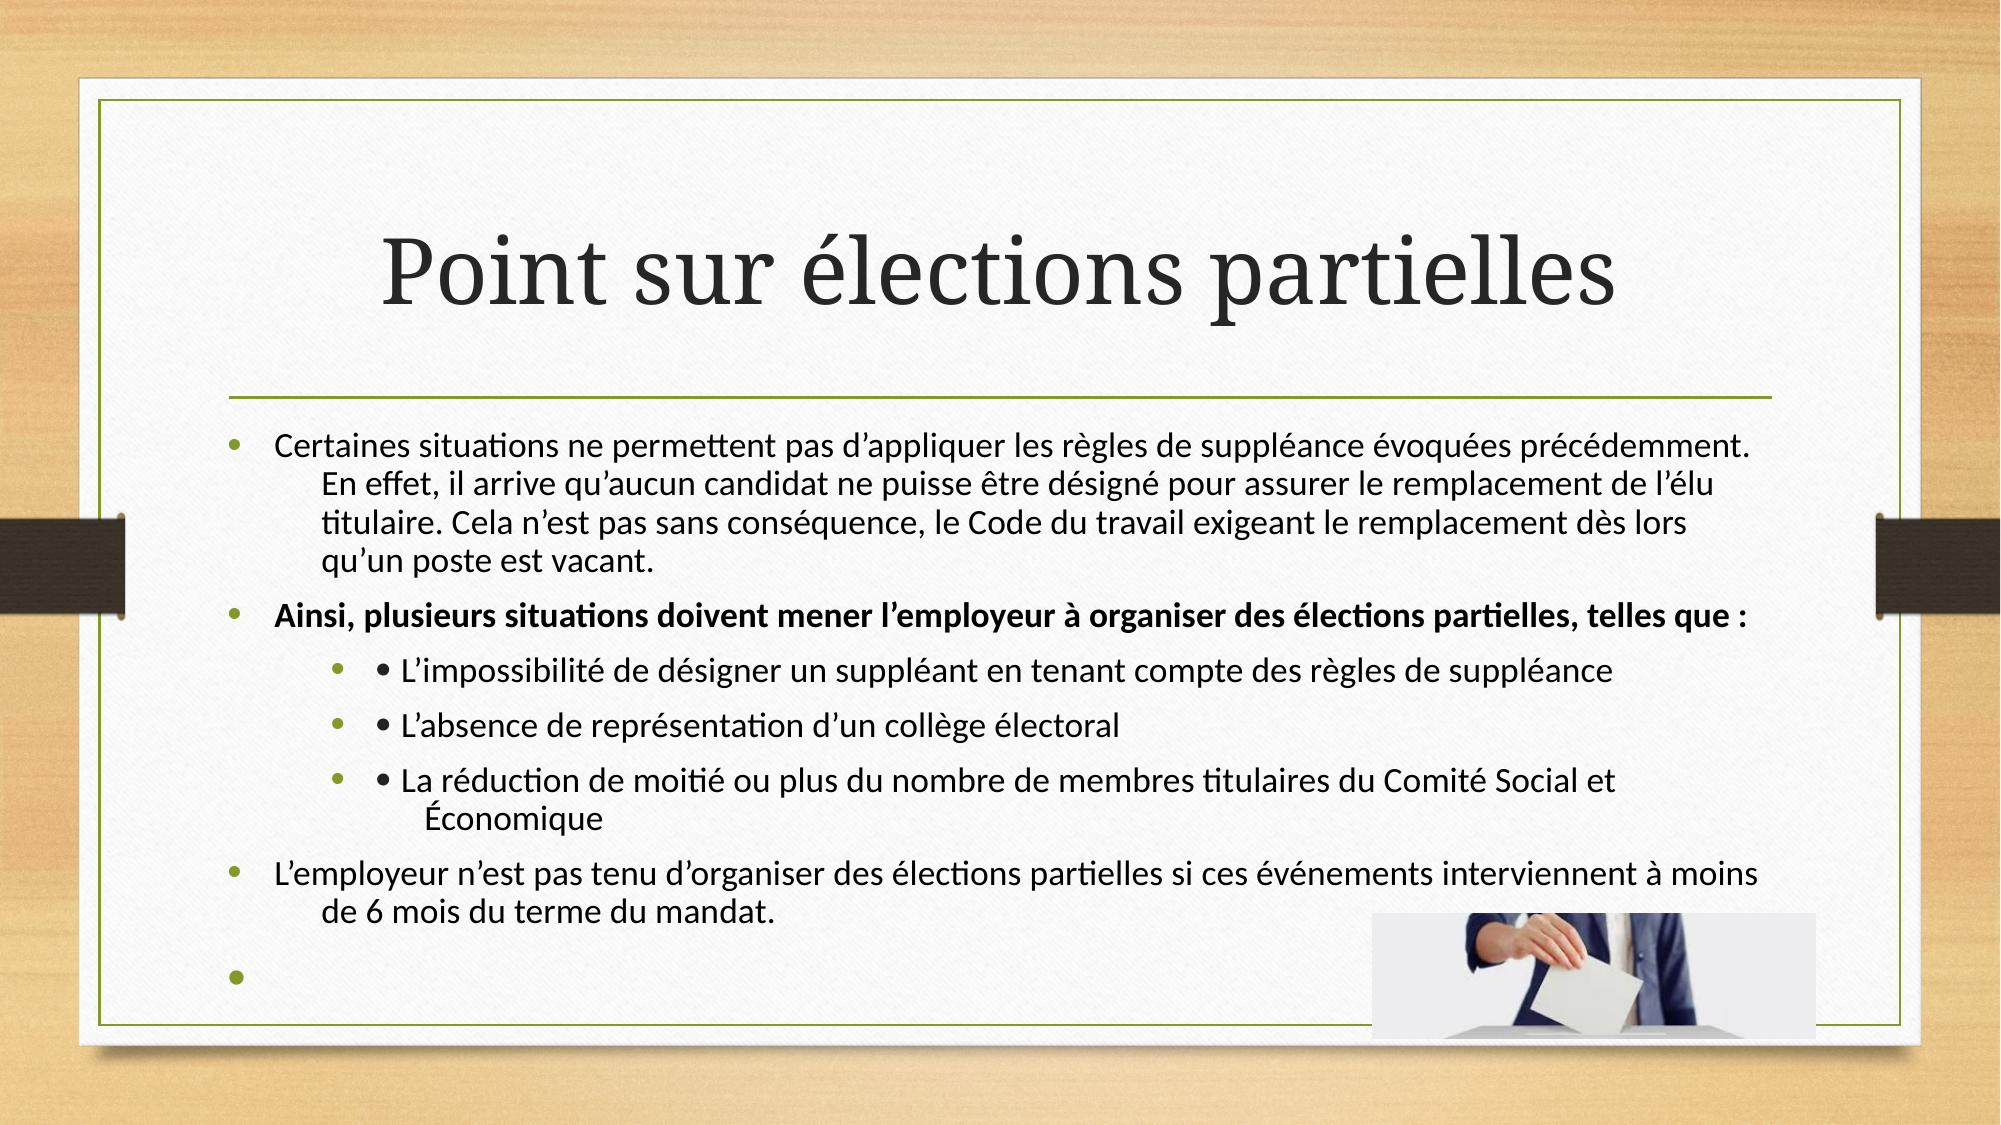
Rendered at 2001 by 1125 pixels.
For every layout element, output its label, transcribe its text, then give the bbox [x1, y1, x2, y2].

picture [1372, 913, 1816, 1039]
list Certaines situations ne permettent pas d’appliquer les règles de suppléance évoquées précédemment. En effet, il arrive qu’aucun candidat ne puisse être désigné pour assurer le remplacement de l’élu titulaire. Cela n’est pas sans conséquence, le Code du travail exigeant le remplacement dès lors qu’un poste est vacant. Ainsi, plusieurs situations doivent mener l’employeur à organiser des élections partielles, telles que : · L’impossibilité de désigner un suppléant en tenant compte des règles de suppléance · L’absence de représentation d’un collège électoral · La réduction de moitié ou plus du nombre de membres titulaires du Comité Social et Économique L’employeur n’est pas tenu d’organiser des élections partielles si ces événements interviennent à moins de 6 mois du terme du mandat. [212, 419, 1788, 964]
title Point sur élections partielles [212, 161, 1788, 376]
